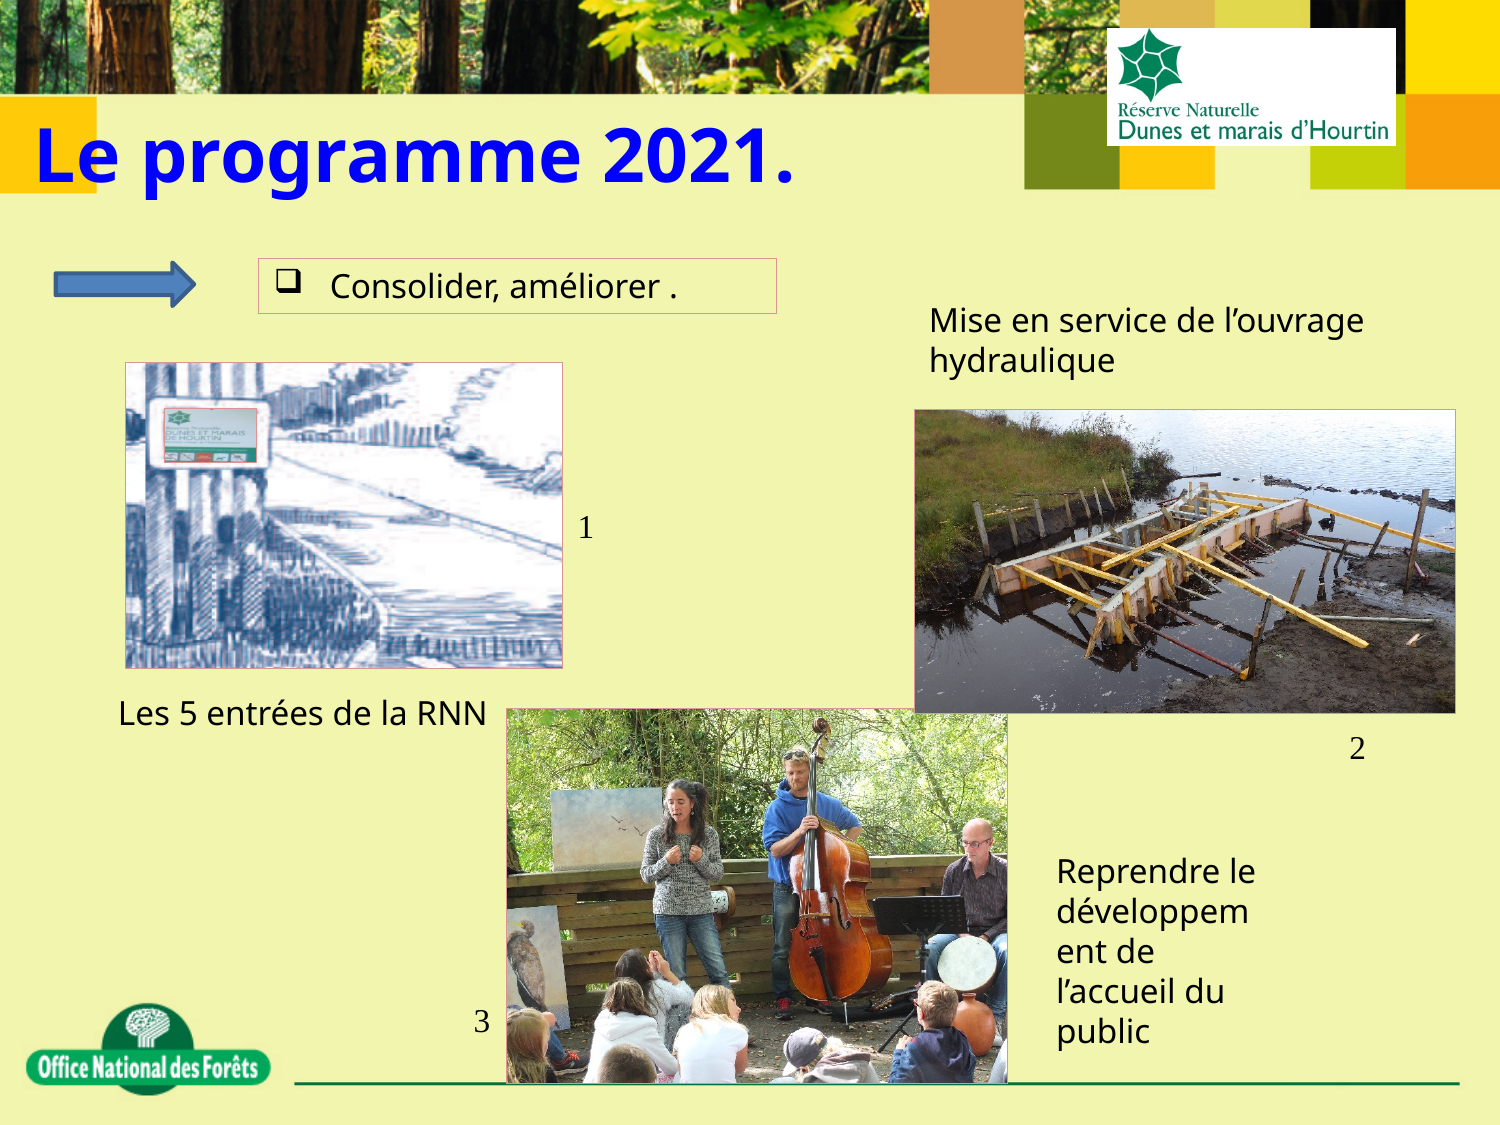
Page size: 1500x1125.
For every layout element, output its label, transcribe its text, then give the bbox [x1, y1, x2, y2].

text_box 1 [562, 498, 622, 553]
text_box Le programme 2021. [18, 112, 1278, 250]
picture [0, 0, 1500, 1125]
text_box 2 [1334, 718, 1394, 774]
text_box 3 [459, 991, 518, 1047]
text_box Mise en service de l’ouvrage hydraulique [914, 292, 1460, 387]
text_box Reprendre le développement de l’accueil du public [1041, 842, 1278, 1058]
text_box Consolider, améliorer . [258, 258, 777, 314]
text_box Les 5 entrées de la RNN [103, 684, 649, 739]
text_box [55, 262, 195, 306]
